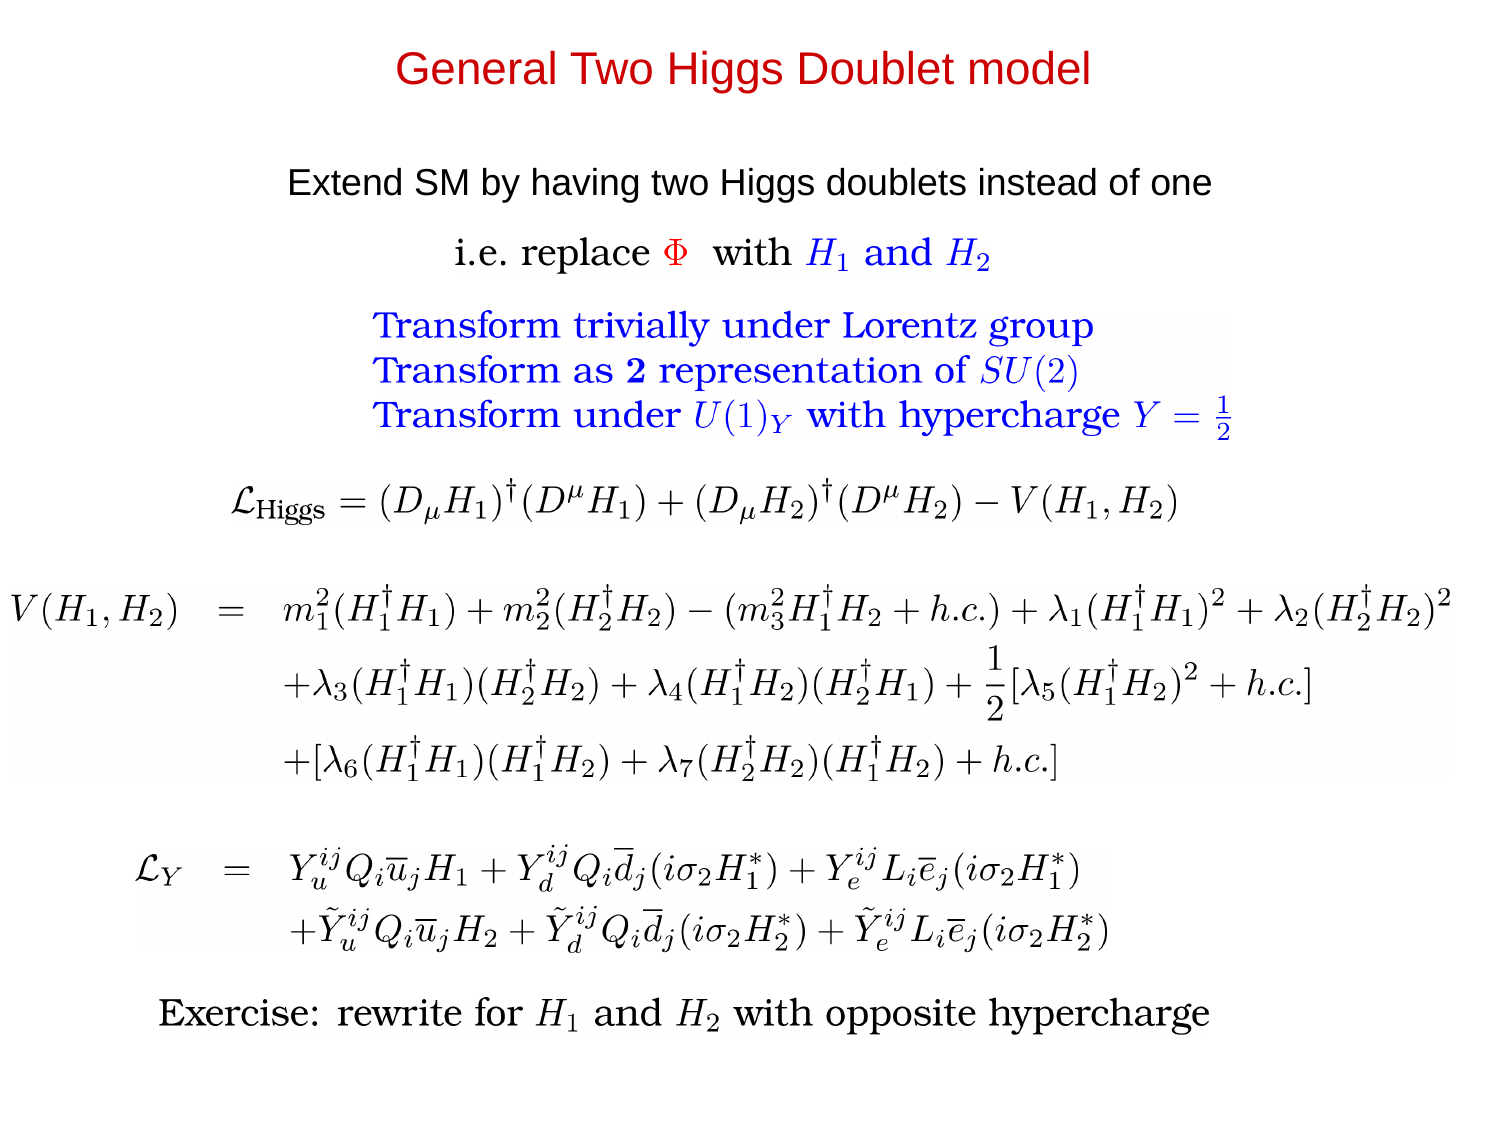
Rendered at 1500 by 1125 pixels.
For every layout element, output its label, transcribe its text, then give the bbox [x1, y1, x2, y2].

picture [159, 997, 1209, 1035]
picture [231, 478, 1176, 525]
text_box Extend SM by having two Higgs doublets instead of one [47, 153, 1453, 213]
picture [372, 310, 1231, 440]
picture [455, 237, 989, 274]
picture [135, 844, 1107, 953]
picture [11, 584, 1450, 781]
text_box General Two Higgs Doublet model [23, 35, 1477, 116]
